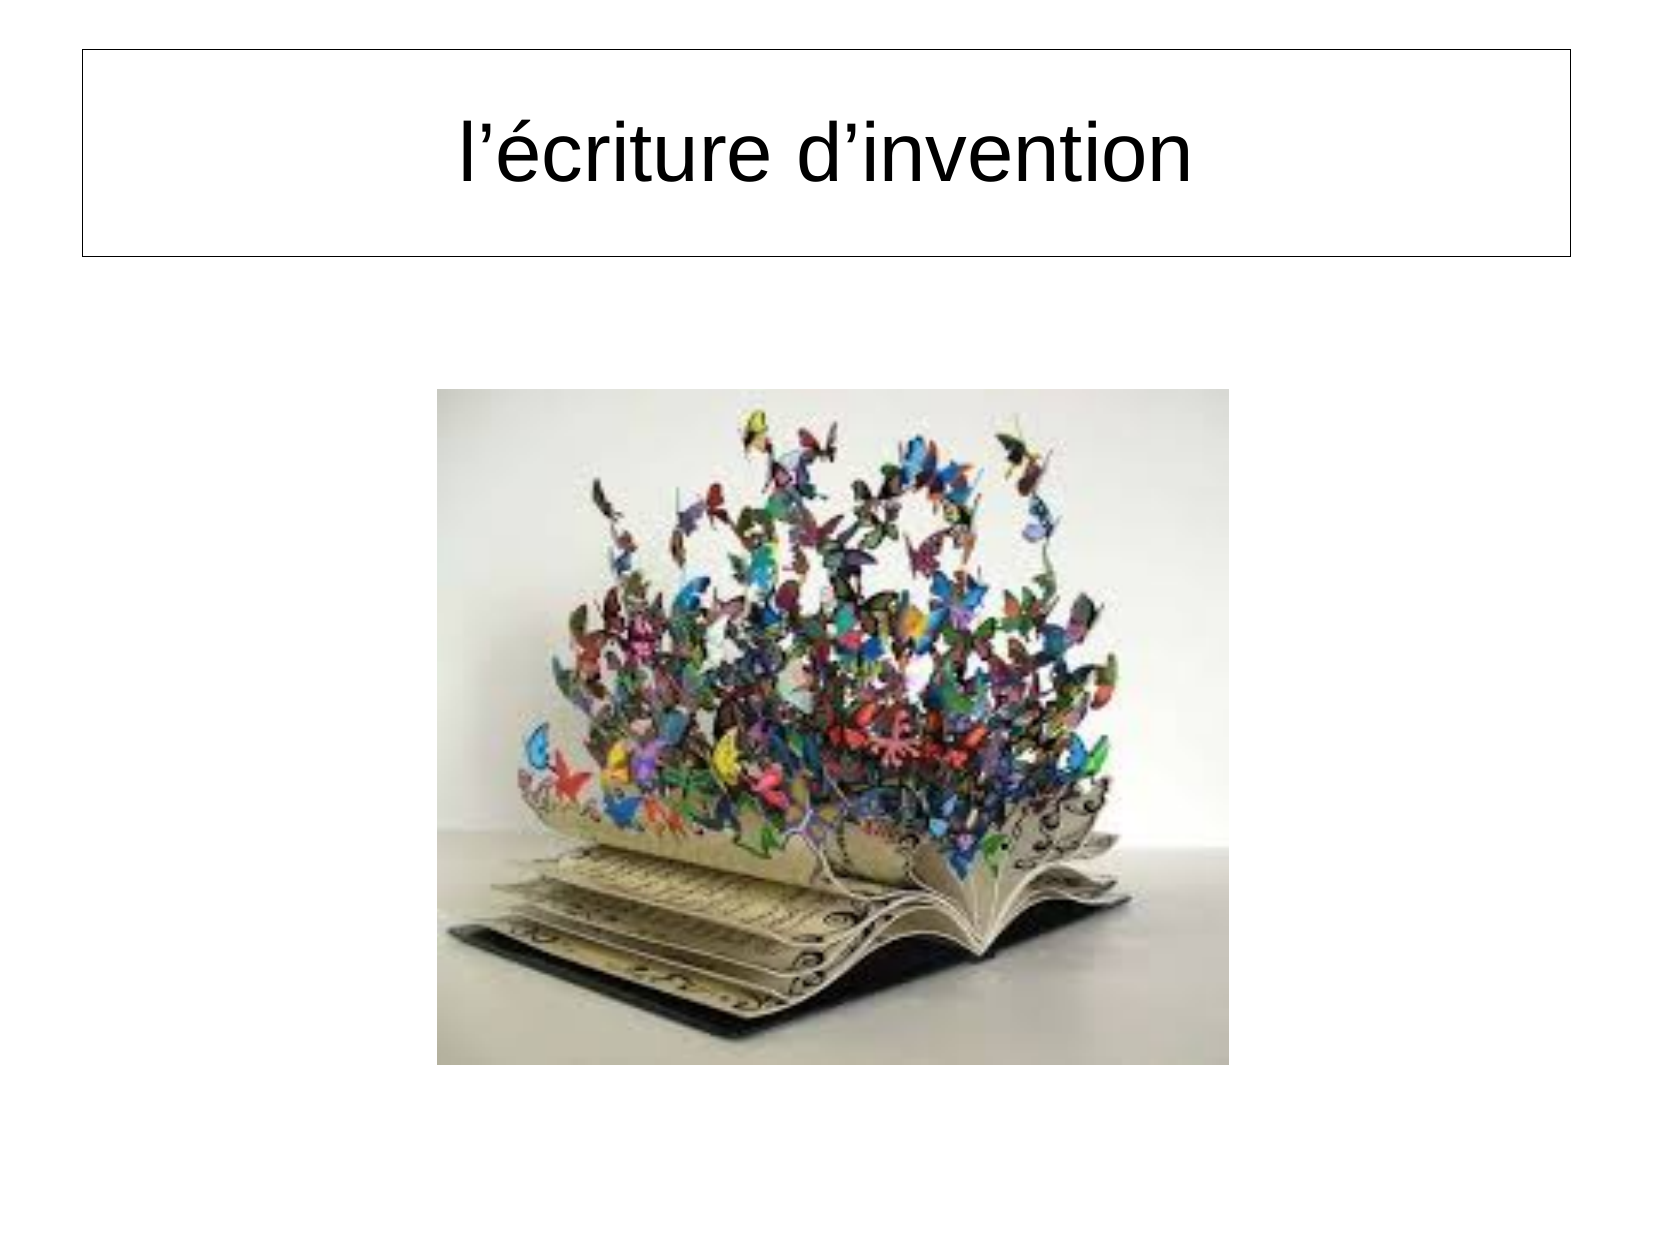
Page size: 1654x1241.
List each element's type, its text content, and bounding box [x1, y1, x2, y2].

title l’écriture d’invention [82, 49, 1571, 257]
picture [437, 389, 1229, 1065]
